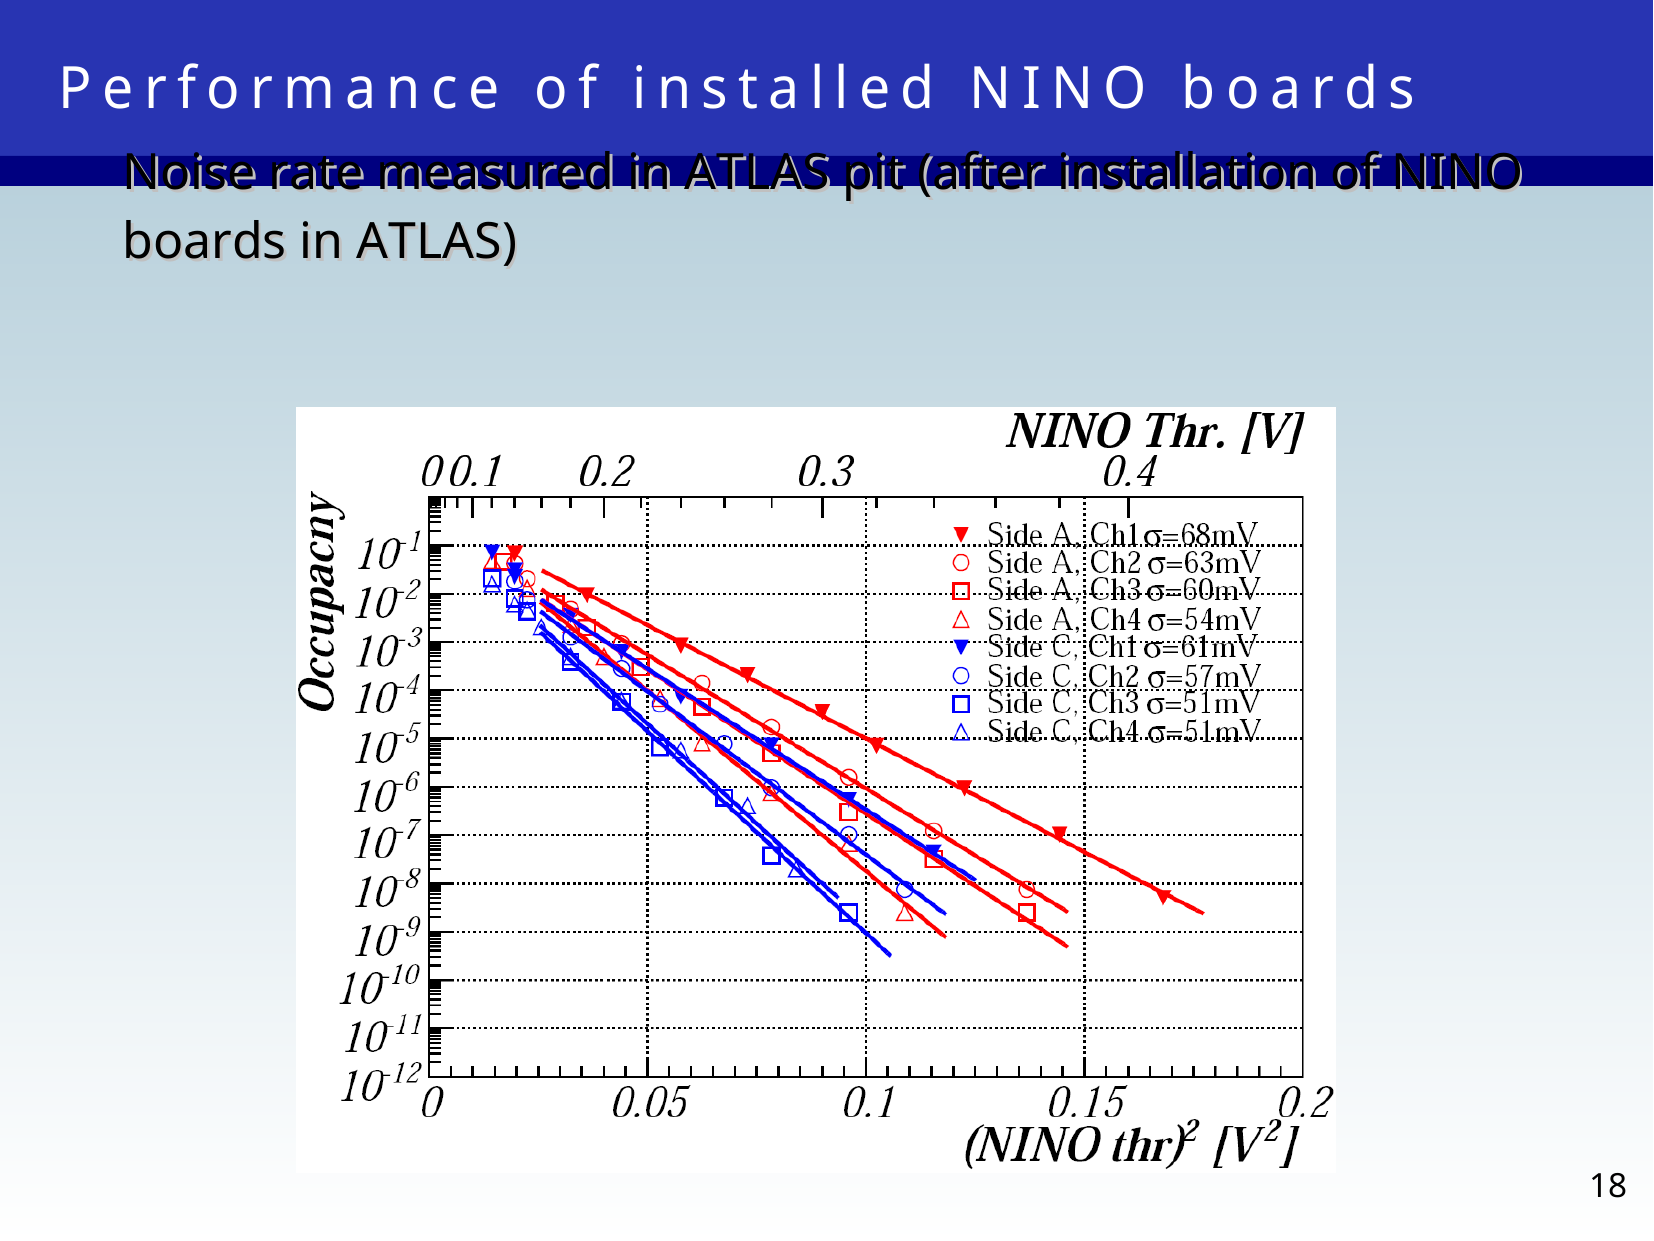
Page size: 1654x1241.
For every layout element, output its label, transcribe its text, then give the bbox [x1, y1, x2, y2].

picture [296, 407, 1336, 1173]
subtitle Noise rate measured in ATLAS pit (after installation of NINO boards in ATLAS) [97, 211, 1577, 319]
title Performance of installed NINO boards [58, 11, 1613, 160]
